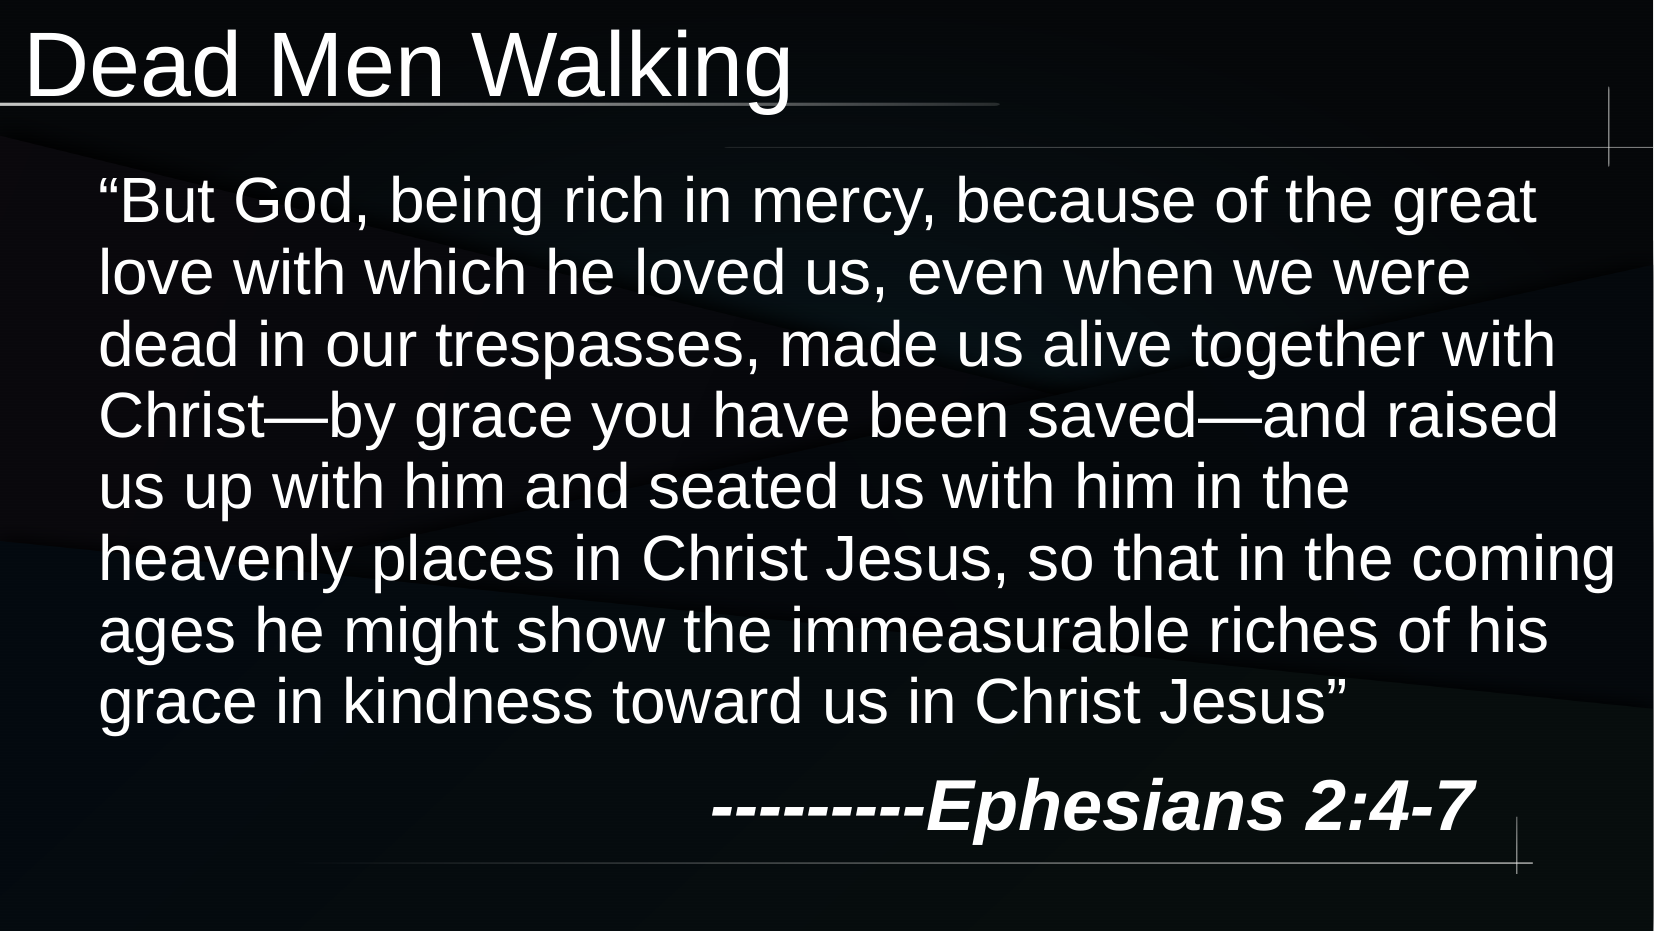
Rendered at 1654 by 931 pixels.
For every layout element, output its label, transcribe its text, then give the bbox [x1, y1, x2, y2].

list “But God, being rich in mercy, because of the great love with which he loved us, even when we were dead in our trespasses, made us alive together with Christ—by grace you have been saved—and raised us up with him and seated us with him in the heavenly places in Christ Jesus, so that in the coming ages he might show the immeasurable riches of his grace in kindness toward us in Christ Jesus” ---------Ephesians 2:4-7 [30, 165, 1621, 916]
picture [0, 0, 1654, 931]
title Dead Men Walking [23, 11, 1589, 119]
